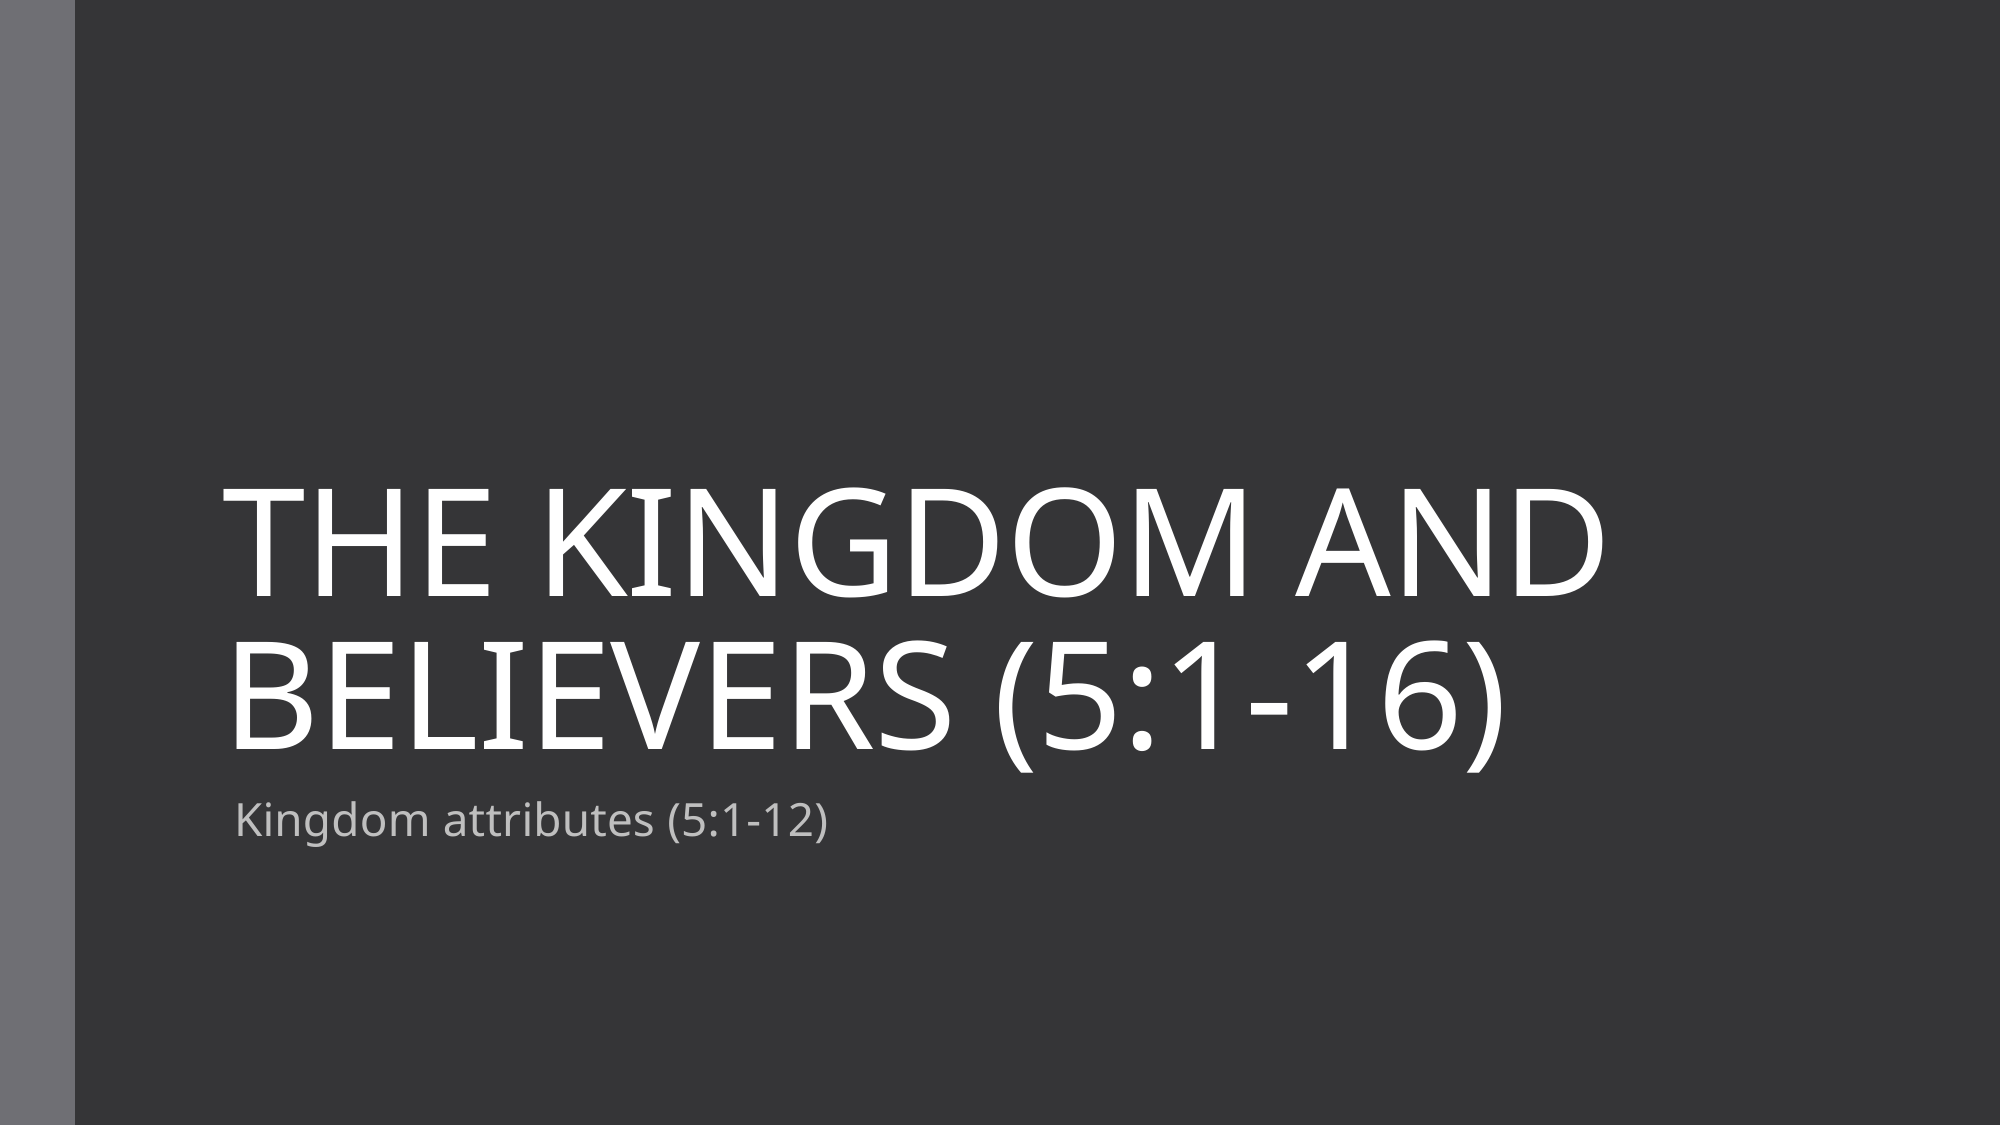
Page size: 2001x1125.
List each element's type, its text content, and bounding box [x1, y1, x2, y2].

subtitle Kingdom attributes (5:1-12) [206, 787, 1752, 1066]
title THE KINGDOM AND BELIEVERS (5:1-16) [206, 124, 1752, 787]
